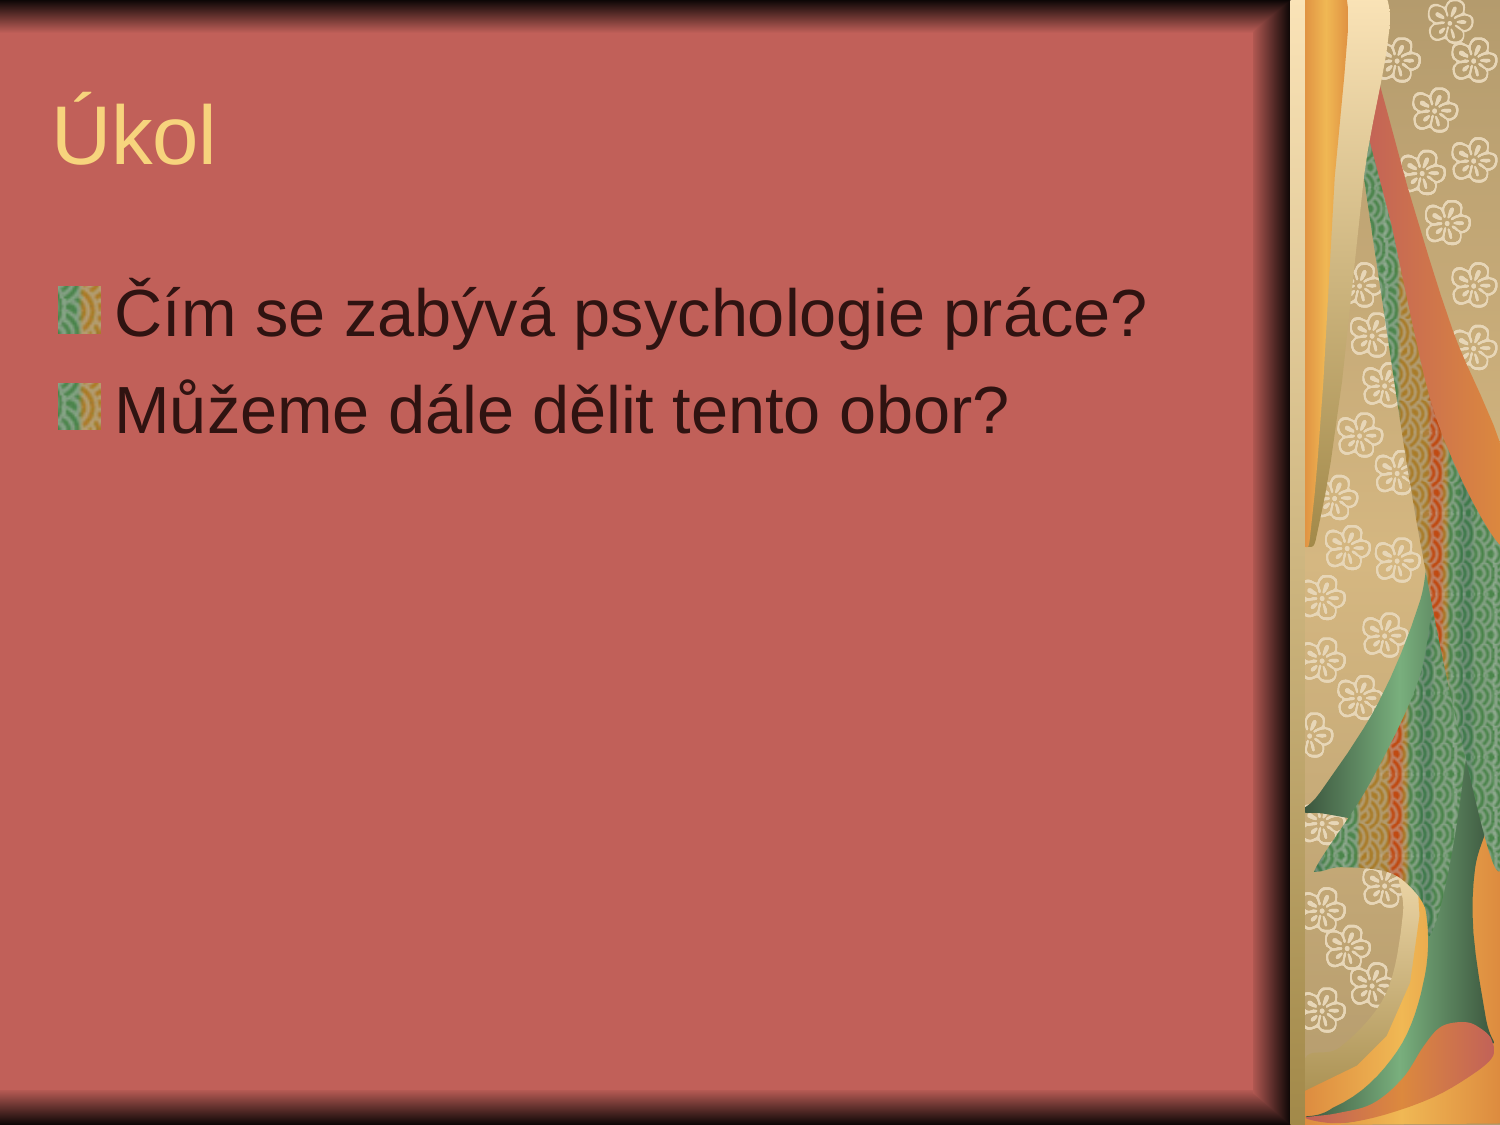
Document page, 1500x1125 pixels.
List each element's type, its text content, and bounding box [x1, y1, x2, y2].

title Úkol [35, 37, 1263, 225]
list Čím se zabývá psychologie práce? Můžeme dále dělit tento obor? [43, 262, 1255, 1001]
